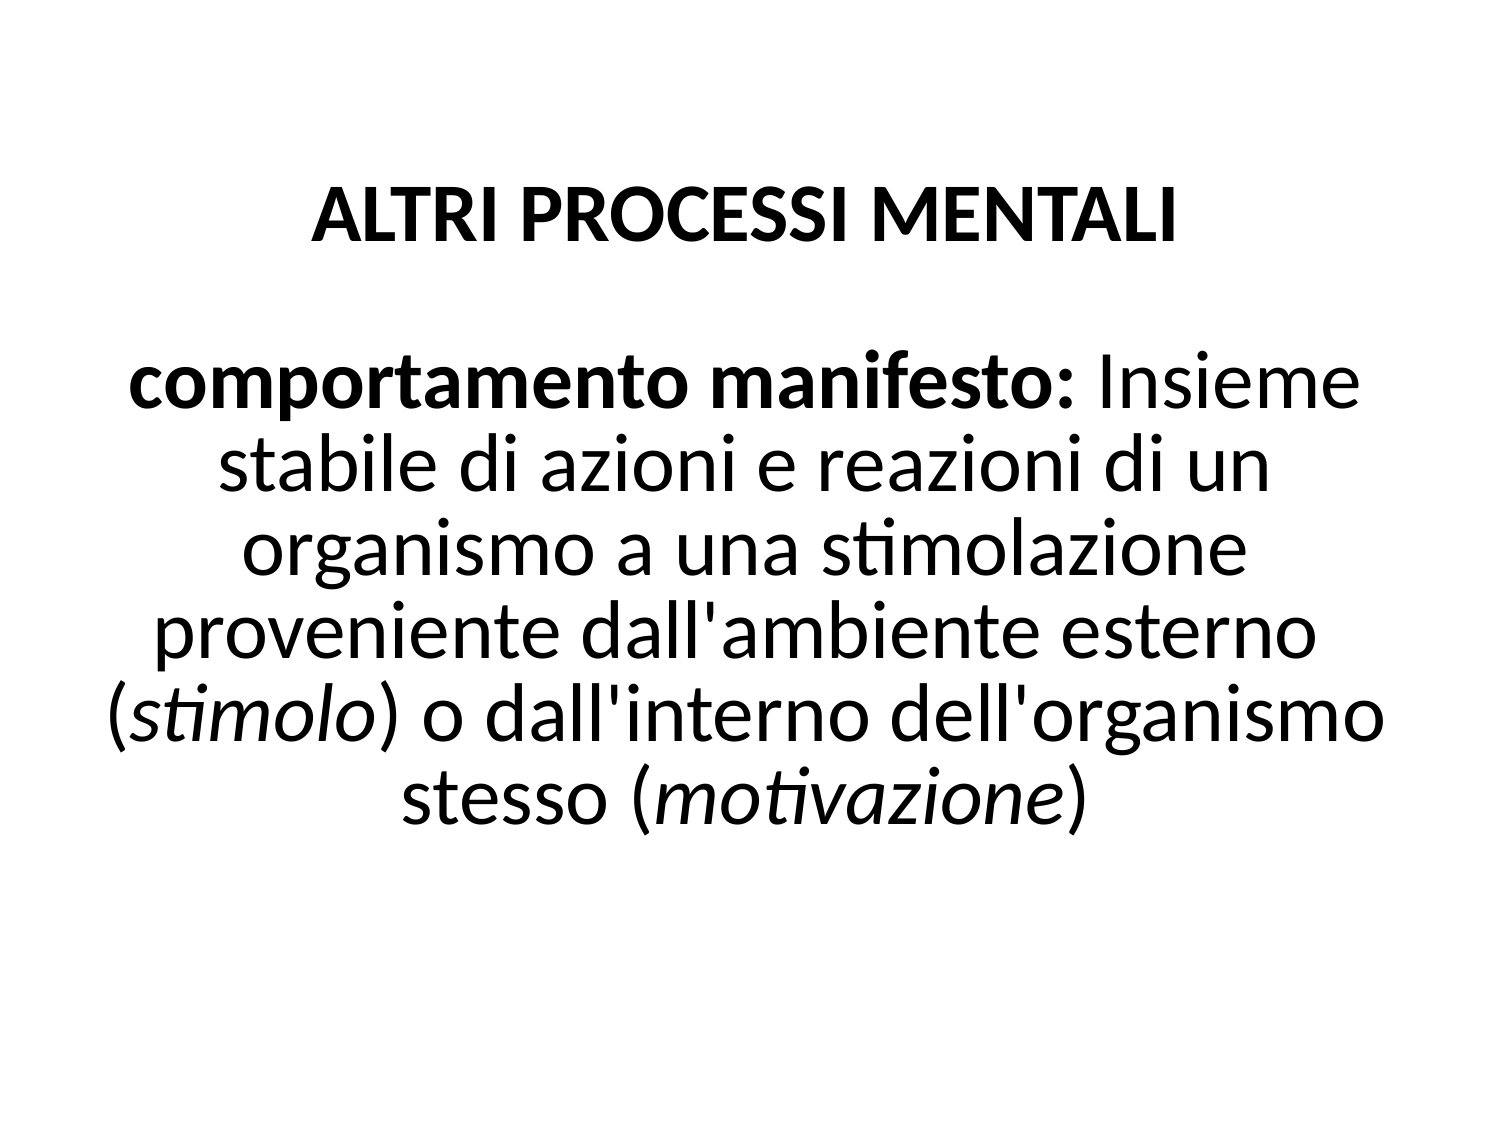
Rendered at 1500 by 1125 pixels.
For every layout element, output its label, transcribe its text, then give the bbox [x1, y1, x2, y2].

title ALTRI PROCESSI MENTALI comportamento manifesto: Insieme stabile di azioni e reazioni di un organismo a una stimolazione proveniente dall'ambiente esterno (stimolo) o dall'interno dell'organismo stesso (motivazione) [70, 106, 1421, 919]
